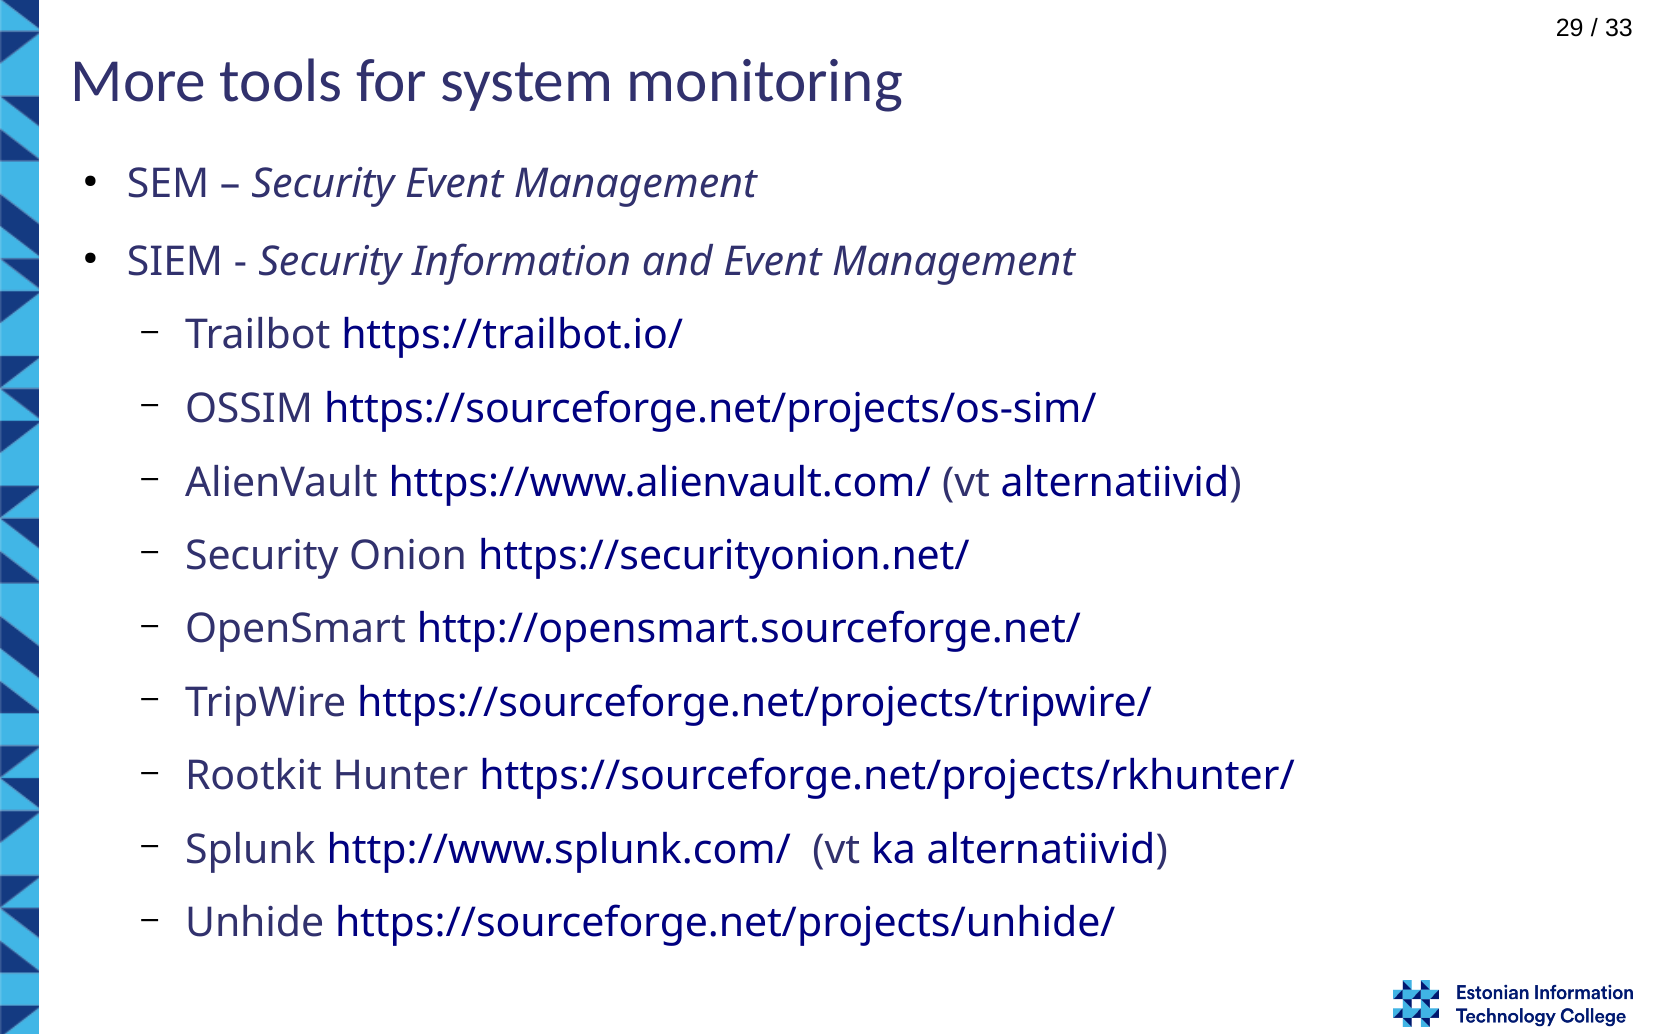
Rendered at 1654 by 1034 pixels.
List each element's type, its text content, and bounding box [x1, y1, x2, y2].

title More tools for system monitoring [70, 41, 1630, 130]
picture [1393, 980, 1633, 1027]
list SEM – Security Event Management SIEM - Security Information and Event Management Trailbot https://trailbot.io/ OSSIM https://sourceforge.net/projects/os-sim/ AlienVault https://www.alienvault.com/ (vt alternatiivid) Security Onion https://securityonion.net/ OpenSmart http://opensmart.sourceforge.net/ TripWire https://sourceforge.net/projects/tripwire/ Rootkit Hunter https://sourceforge.net/projects/rkhunter/ Splunk http://www.splunk.com/ (vt ka alternatiivid) Unhide https://sourceforge.net/projects/unhide/ [68, 153, 1630, 957]
